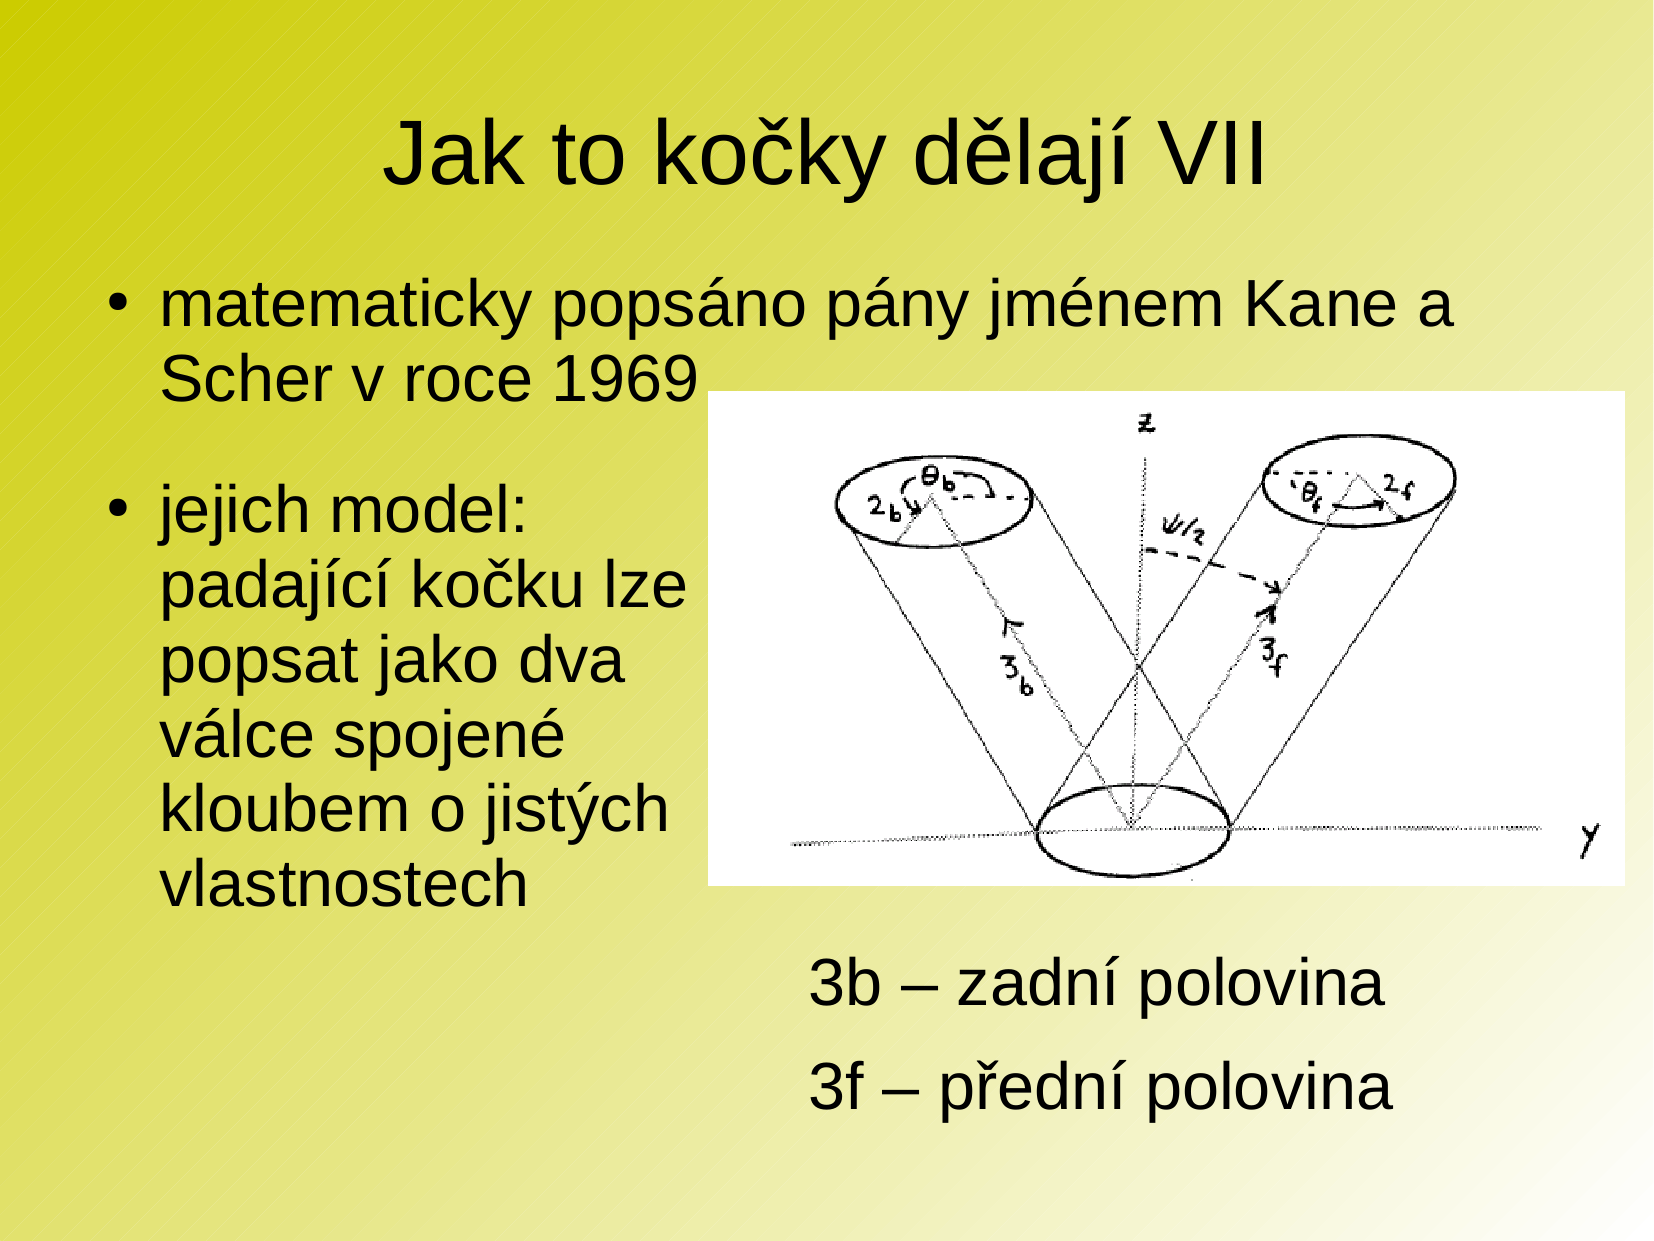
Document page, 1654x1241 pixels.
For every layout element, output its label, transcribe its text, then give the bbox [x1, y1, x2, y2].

list jejich model: padající kočku lze popsat jako dva válce spojené kloubem o jistých vlastnostech [88, 472, 768, 1142]
list 3b – zadní polovina 3f – přední polovina [738, 944, 1565, 1241]
picture [708, 391, 1625, 886]
title Jak to kočky dělají VII [82, 49, 1571, 257]
list matematicky popsáno pány jménem Kane a Scher v roce 1969 [88, 265, 1536, 472]
